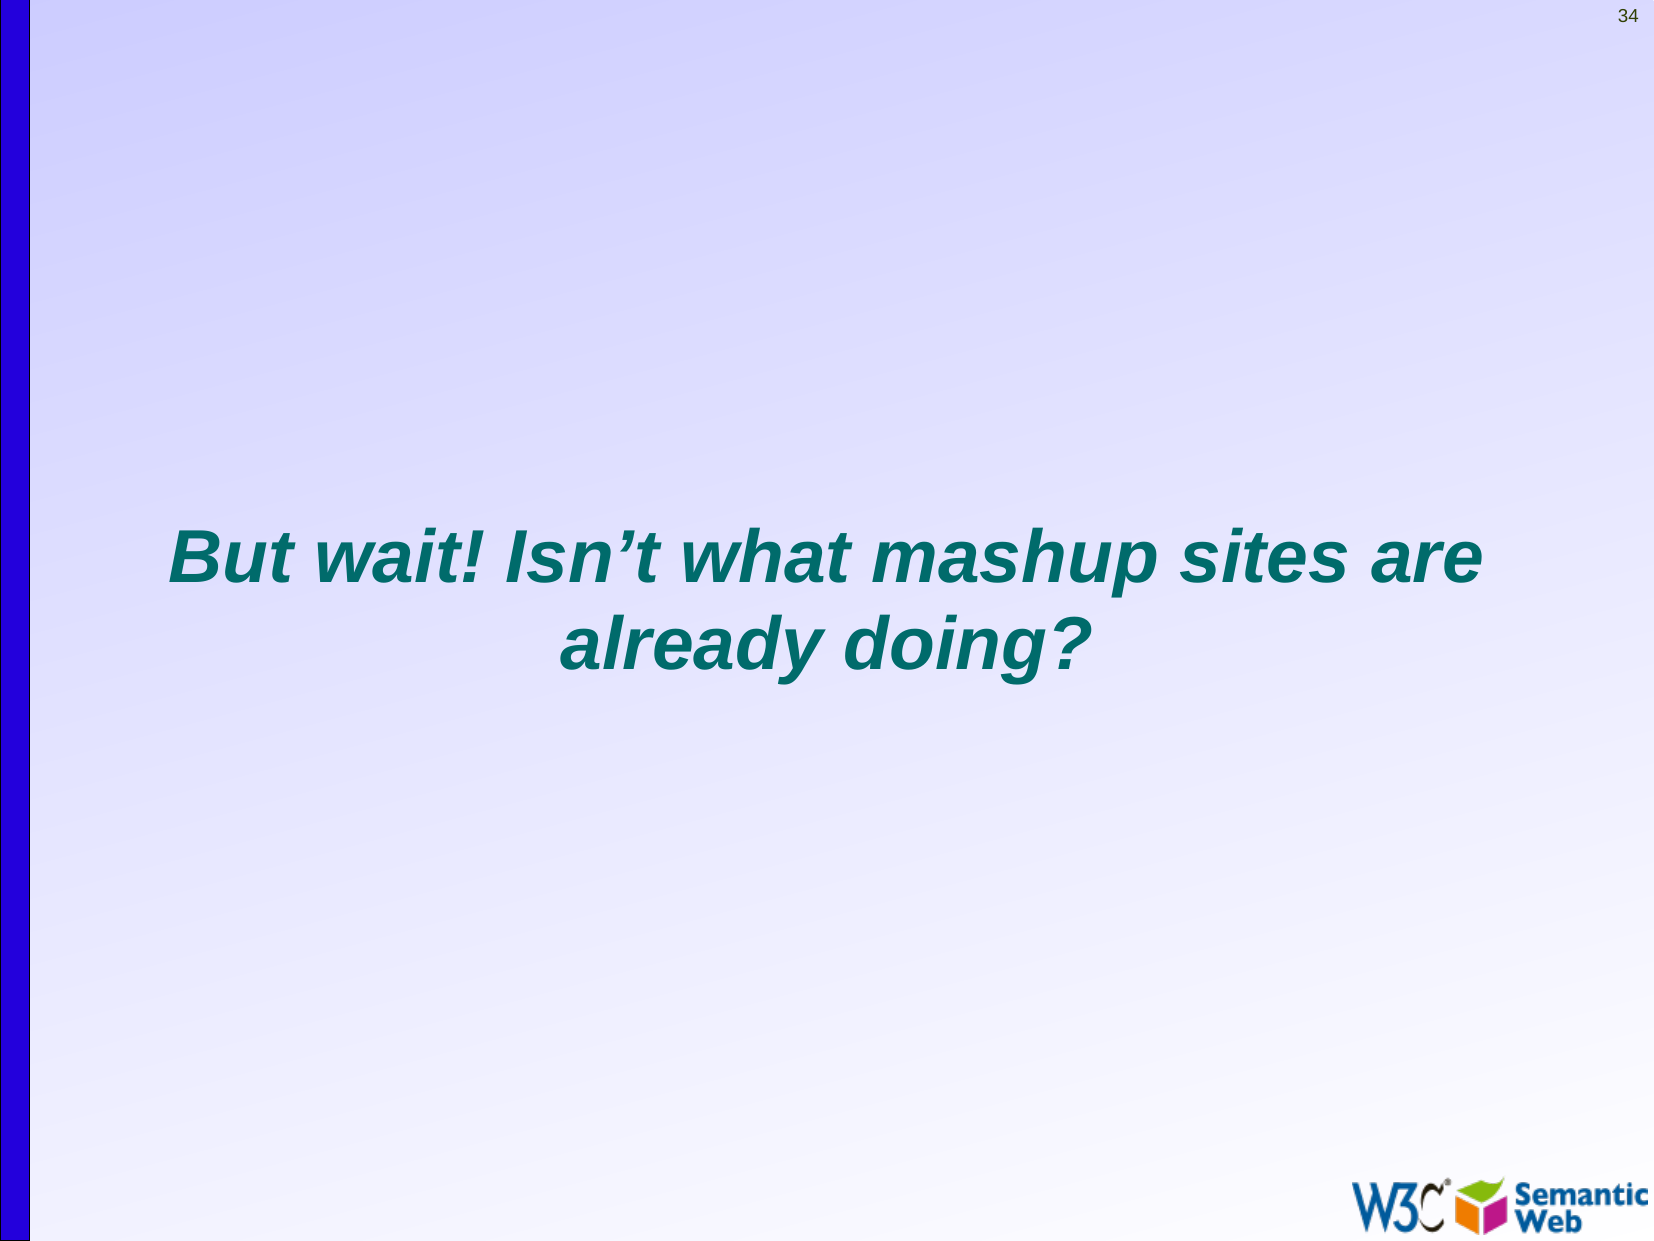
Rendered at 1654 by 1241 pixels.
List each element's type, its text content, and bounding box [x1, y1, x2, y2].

title But wait! Isn’t what mashup sites are already doing? [59, 512, 1595, 684]
picture [1352, 1175, 1648, 1235]
